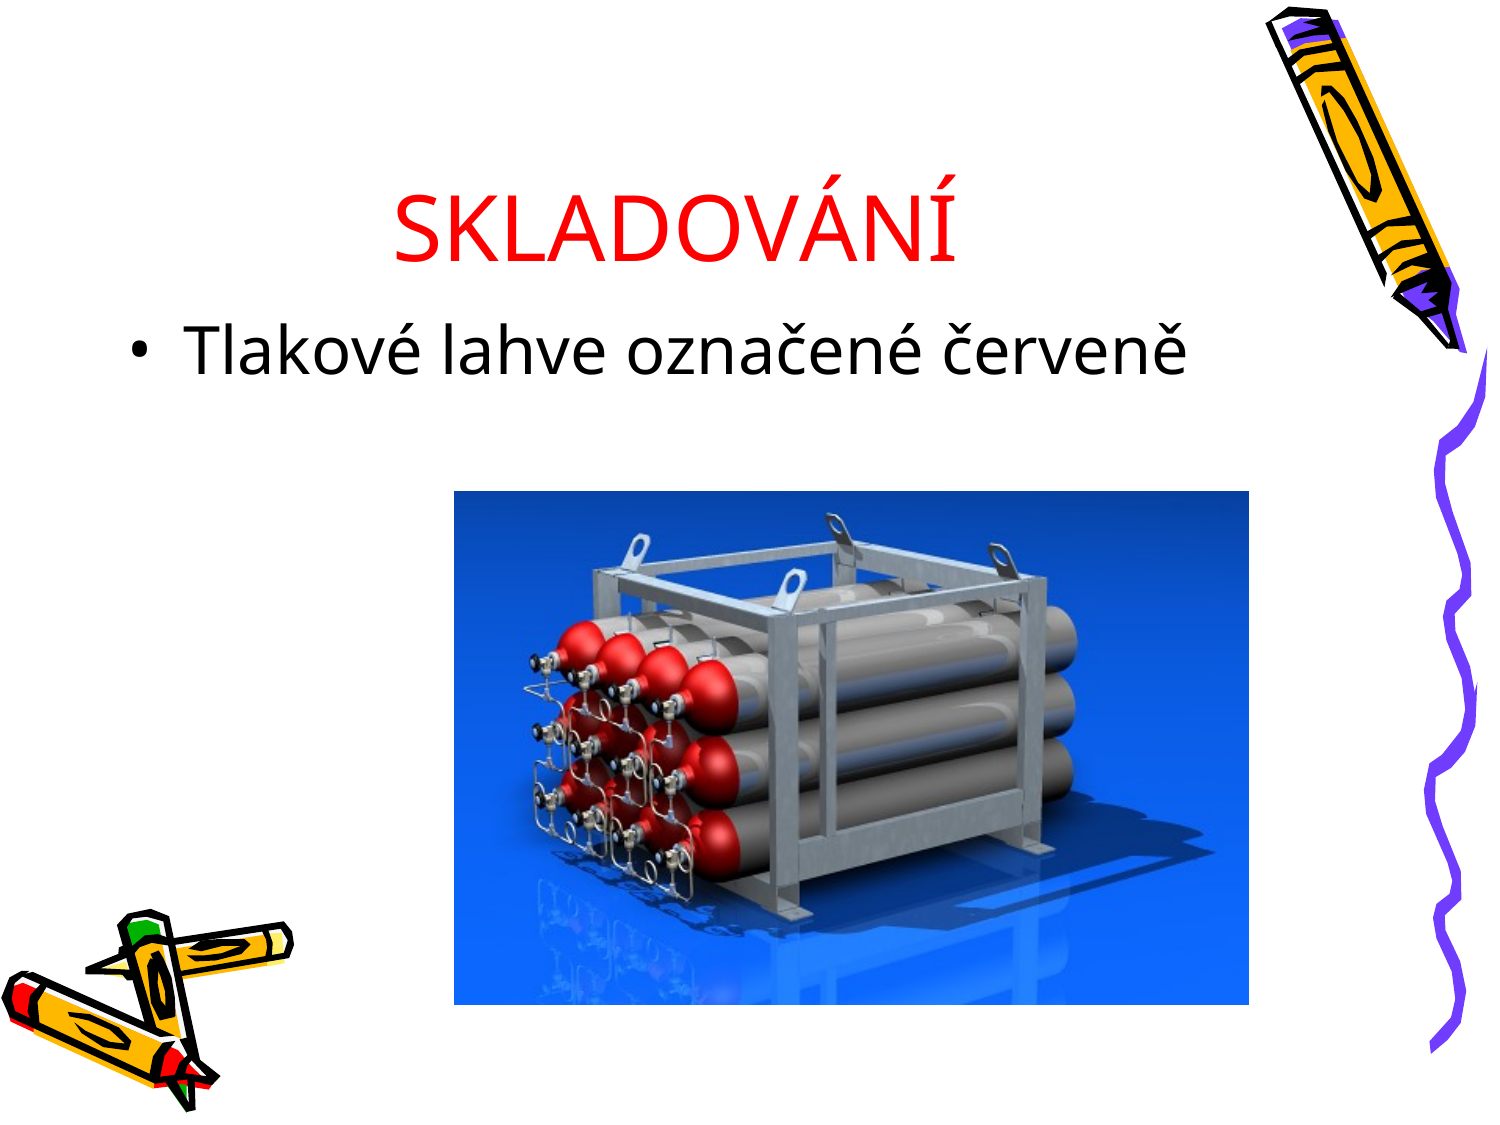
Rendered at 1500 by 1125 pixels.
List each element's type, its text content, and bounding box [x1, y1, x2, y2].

title SKLADOVÁNÍ [112, 24, 1240, 288]
picture [454, 491, 1249, 1005]
list Tlakové lahve označené červeně [112, 299, 1375, 901]
